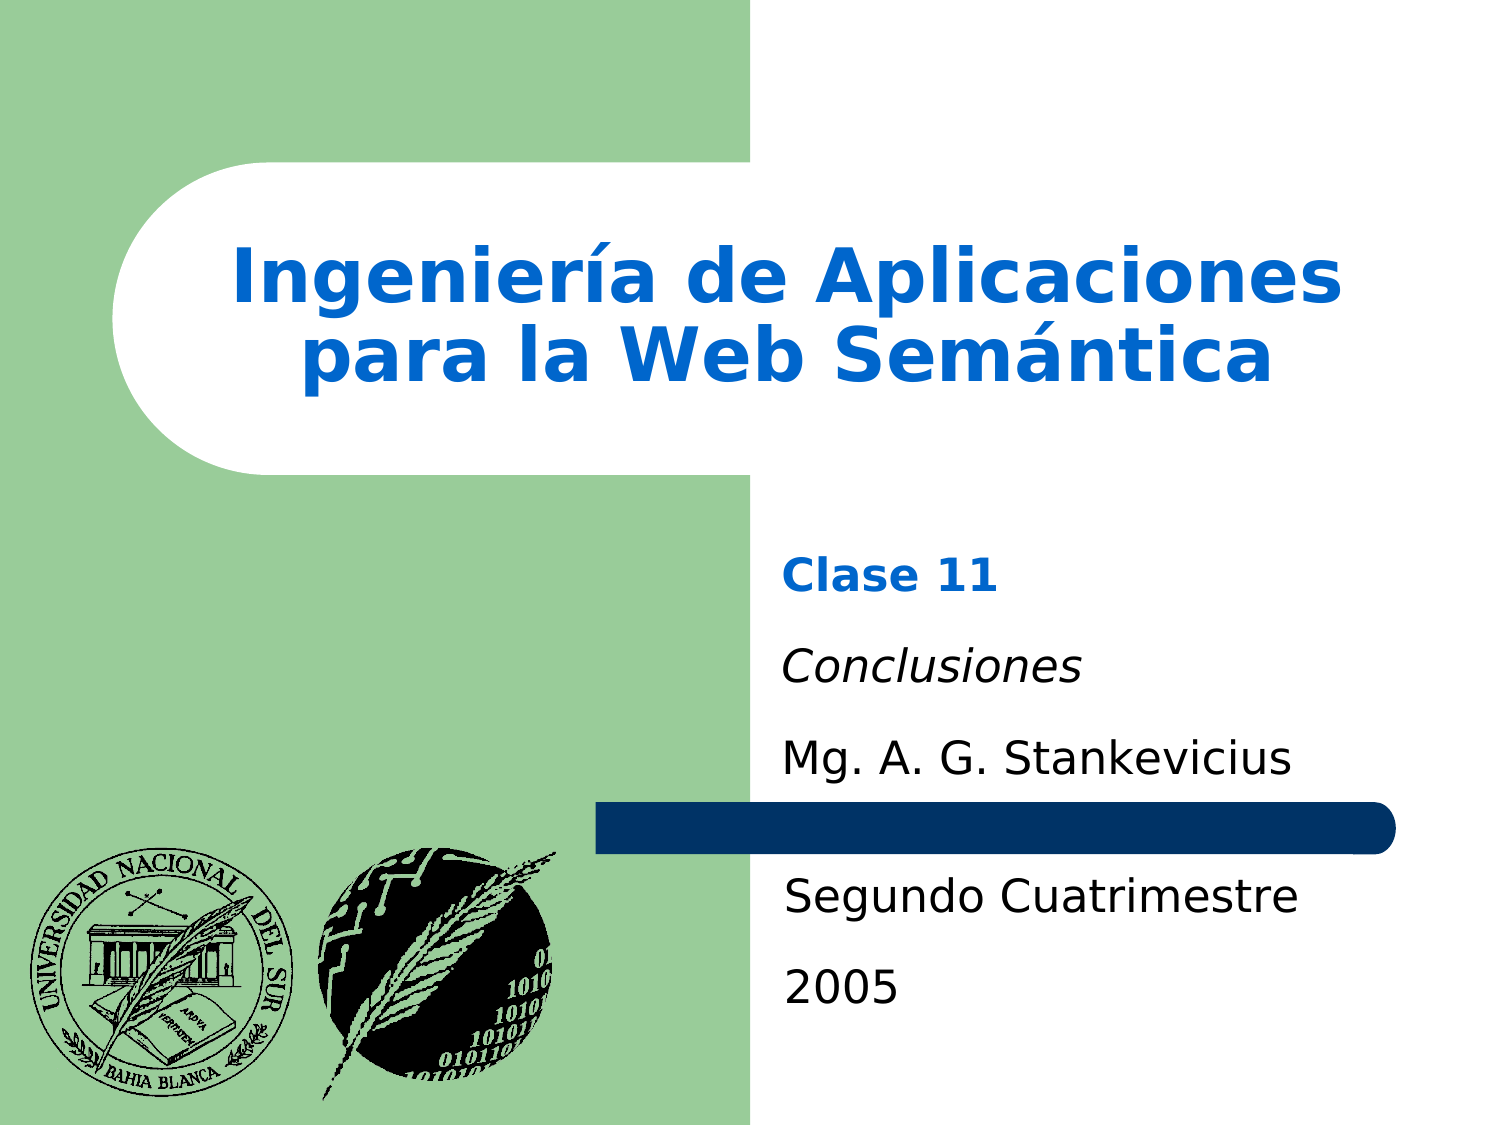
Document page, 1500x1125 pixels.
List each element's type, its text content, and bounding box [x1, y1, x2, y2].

picture [21, 833, 305, 1106]
picture [313, 846, 556, 1106]
text_box Clase 11 Conclusiones Mg. A. G. Stankevicius [766, 541, 1463, 793]
text_box Segundo Cuatrimestre 2005 [769, 861, 1466, 1022]
title Ingeniería de Aplicaciones para la Web Semántica [112, 162, 1463, 475]
